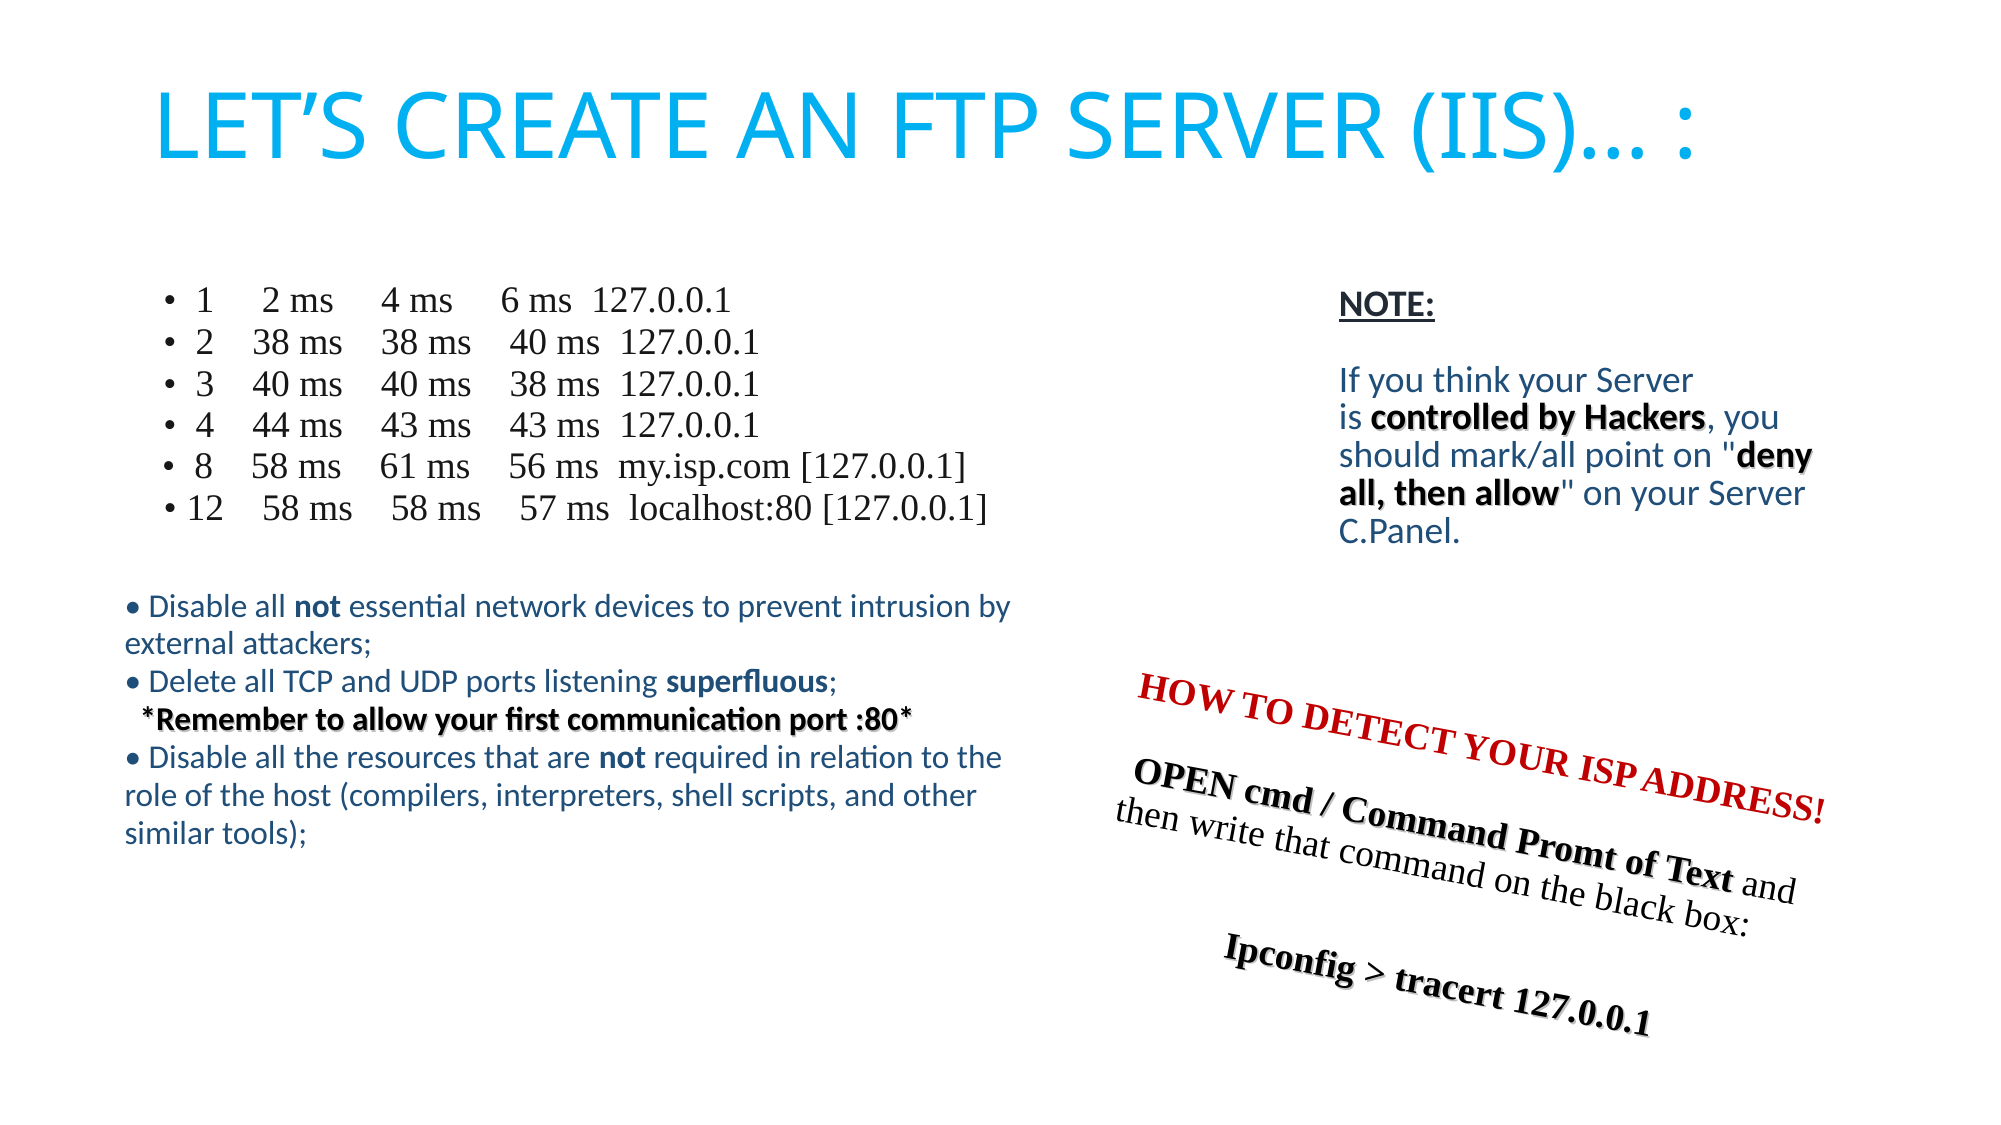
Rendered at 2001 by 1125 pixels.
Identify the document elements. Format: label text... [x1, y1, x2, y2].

text_box NOTE: If you think your Server is controlled by Hackers, you should mark/all point on "deny all, then allow" on your Server C.Panel. [1324, 281, 1831, 561]
text_box HOW TO DETECT YOUR ISP ADDRESS! OPEN cmd / Command Promt of Text and then write that command on the black box: Ipconfig > tracert 127.0.0.1 [1075, 654, 1884, 1087]
text_box • 1 2 ms 4 ms 6 ms 127.0.0.1 • 2 38 ms 38 ms 40 ms 127.0.0.1 • 3 40 ms 40 ms 38 ms 127.0.0.1 • 4 44 ms 43 ms 43 ms 127.0.0.1 • 8 58 ms 61 ms 56 ms my.isp.com [127.0.0.1] • 12 58 ms 58 ms 57 ms localhost:80 [127.0.0.1] [109, 272, 1110, 537]
list • Disable all not essential network devices to prevent intrusion by external attackers; • Delete all TCP and UDP ports listening superfluous; *Remember to allow your first communication port :80* • Disable all the resources that are not required in relation to the role of the host (compilers, interpreters, shell scripts, and other similar tools); [109, 579, 1072, 1093]
title LET’S CREATE AN FTP SERVER (IIS)… : [137, 59, 1863, 278]
